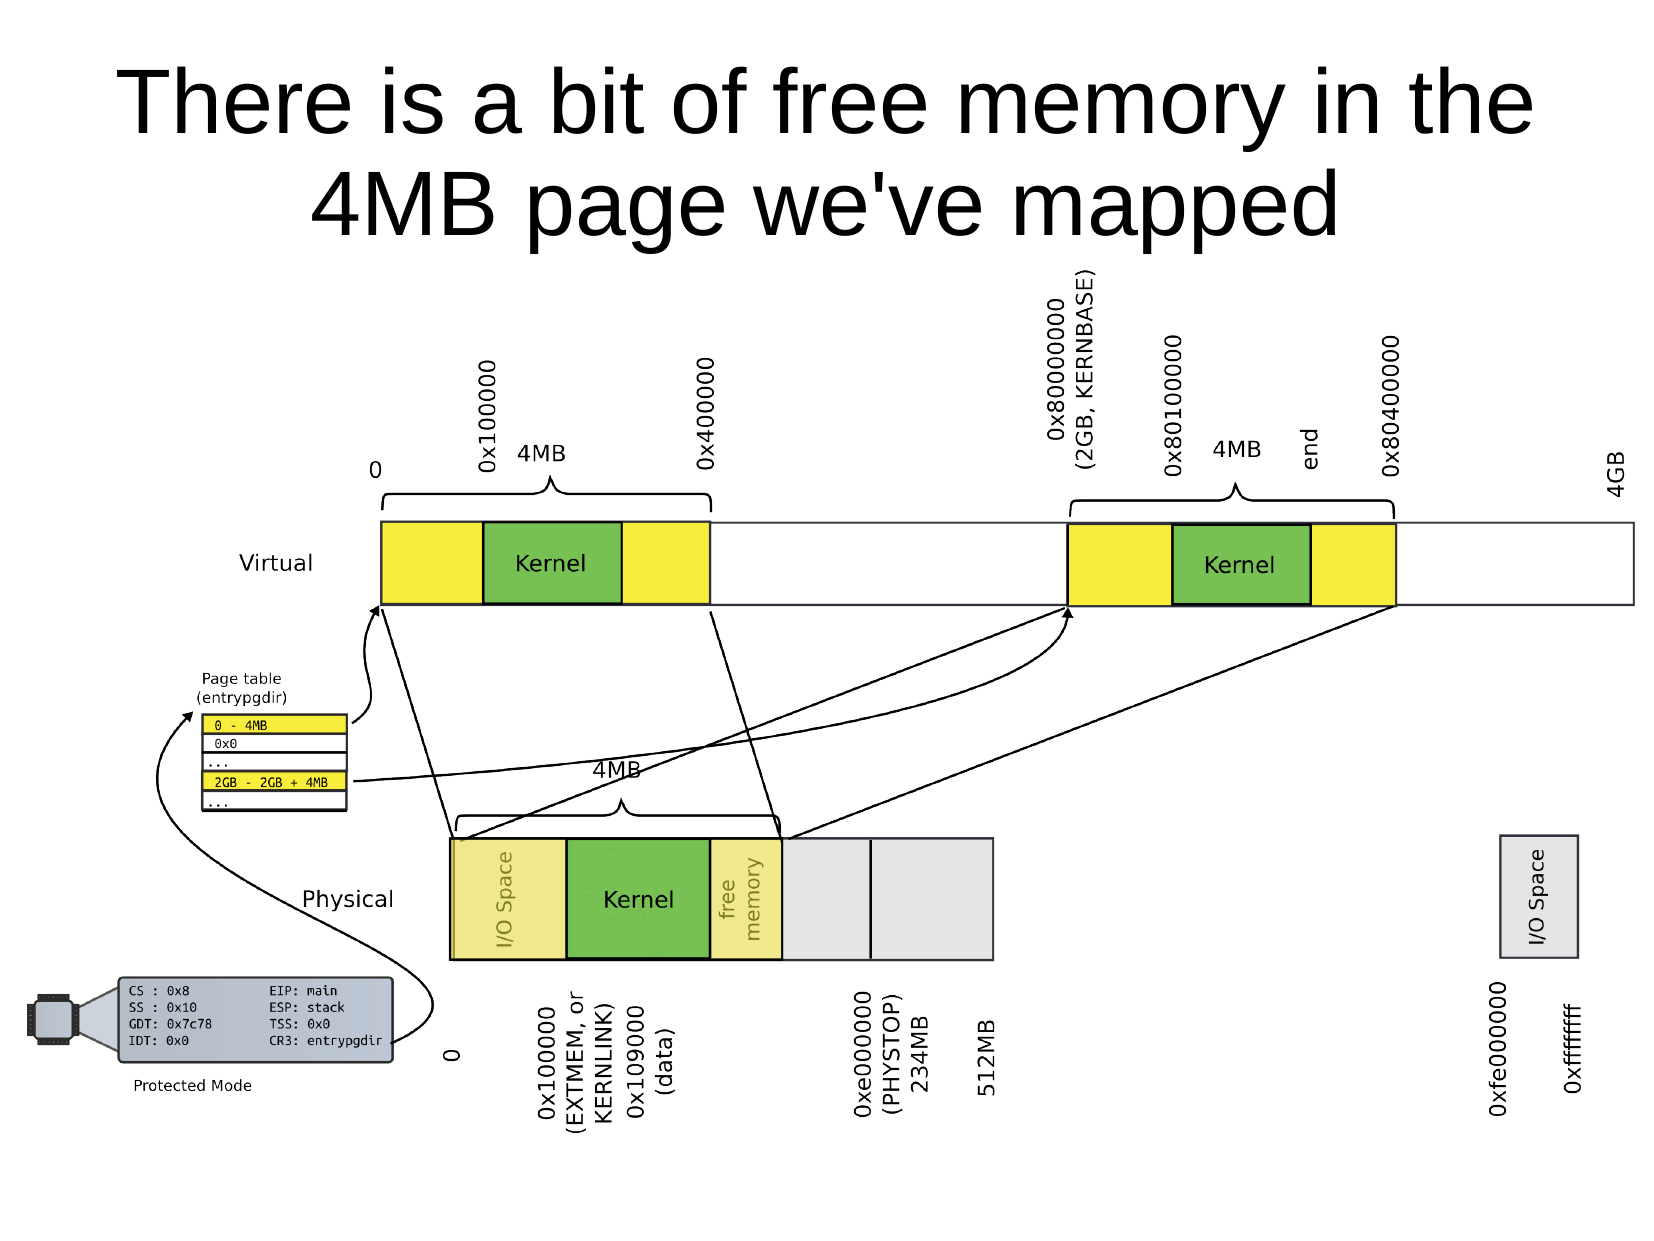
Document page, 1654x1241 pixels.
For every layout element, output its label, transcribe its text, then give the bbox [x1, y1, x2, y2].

title There is a bit of free memory in the 4MB page we've mapped [82, 49, 1571, 257]
picture [27, 270, 1635, 1133]
